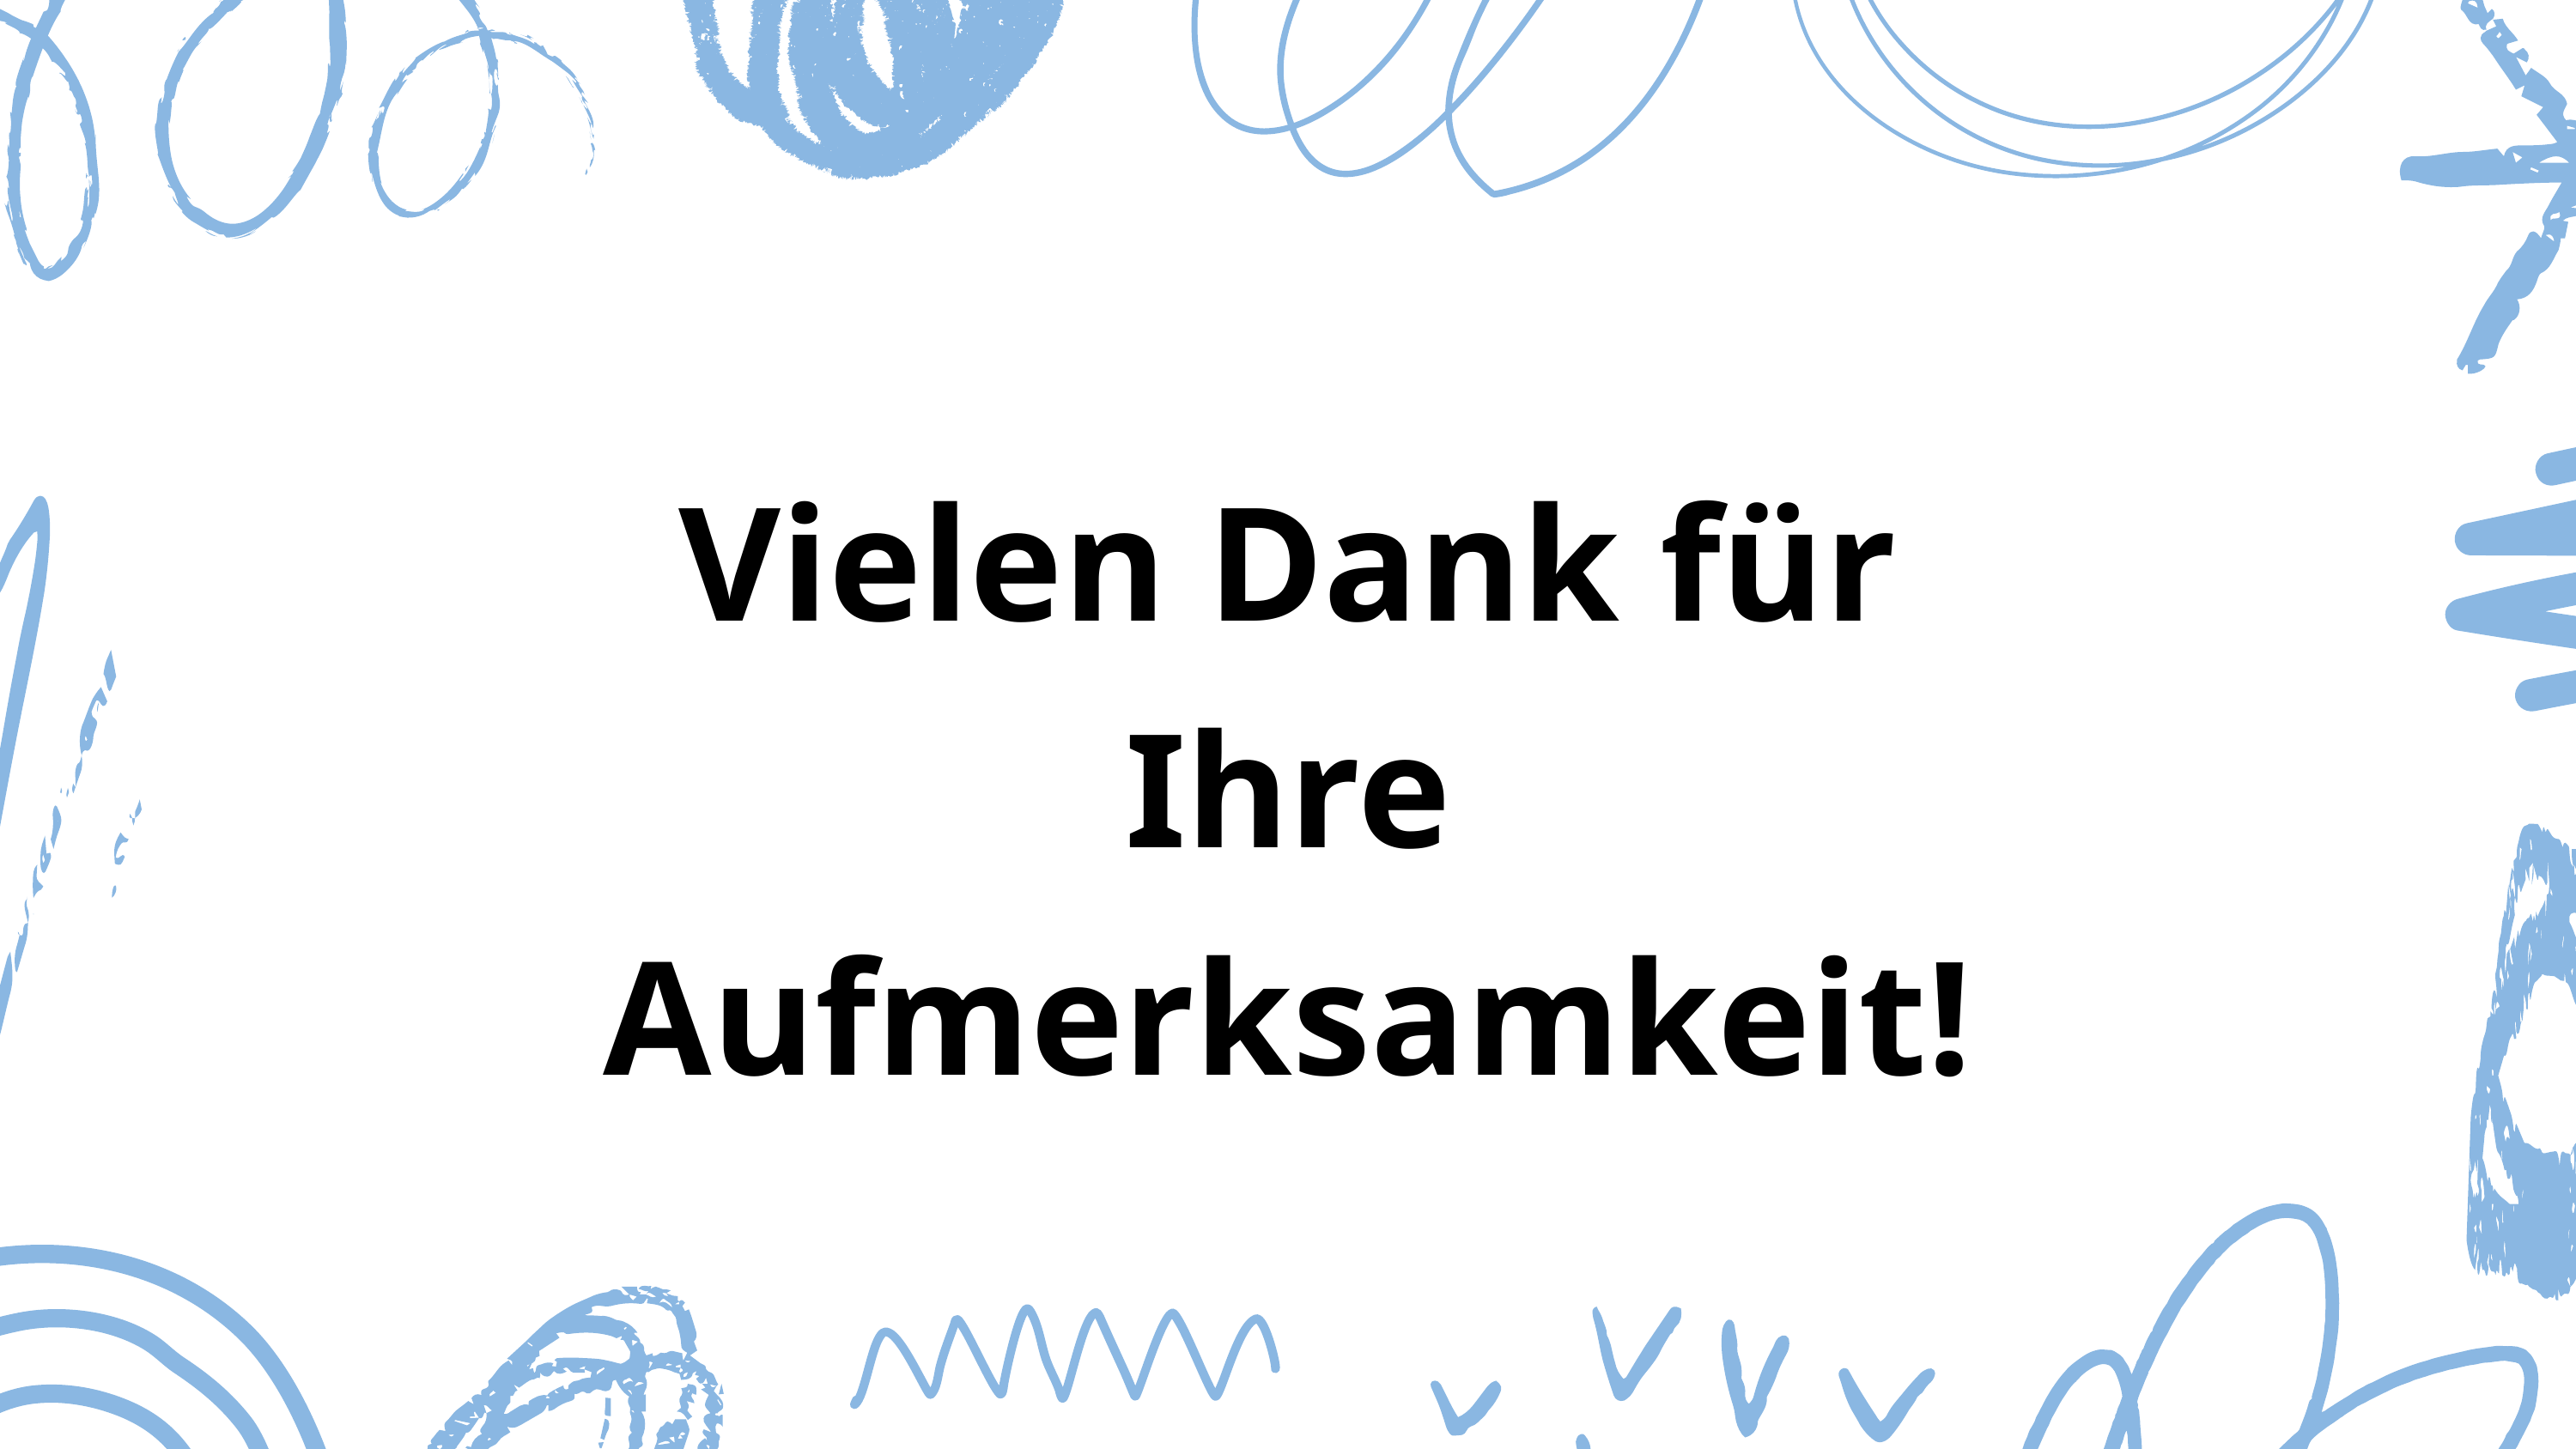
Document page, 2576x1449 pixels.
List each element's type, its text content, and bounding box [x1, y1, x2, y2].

text_box [680, 0, 2576, 1449]
text_box [0, 333, 181, 1046]
text_box [849, 1303, 1281, 1410]
text_box [0, 1213, 727, 1449]
text_box Vielen Dank für Ihre Aufmerksamkeit! [519, 425, 2057, 872]
text_box [0, 0, 596, 282]
